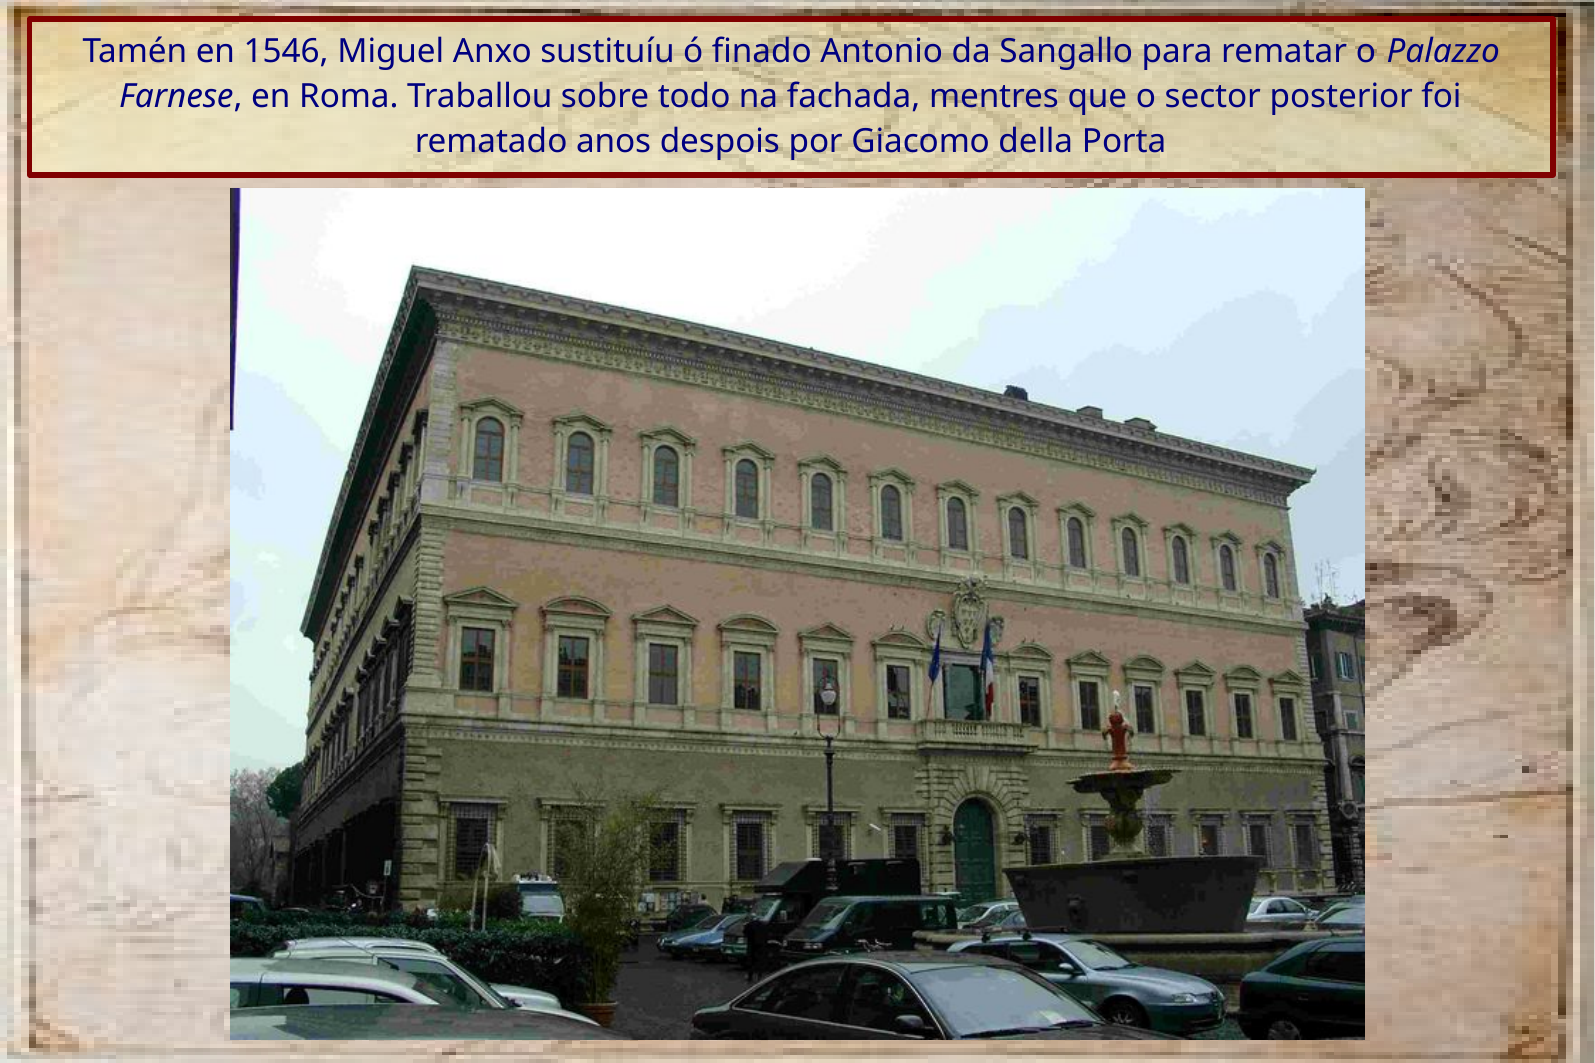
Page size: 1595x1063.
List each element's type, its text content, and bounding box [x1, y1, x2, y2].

picture [0, 0, 1595, 1063]
text_box Tamén en 1546, Miguel Anxo sustituíu ó finado Antonio da Sangallo para rematar o Palazzo Farnese, en Roma. Traballou sobre todo na fachada, mentres que o sector posterior foi rematado anos despois por Giacomo della Porta [29, 19, 1554, 175]
